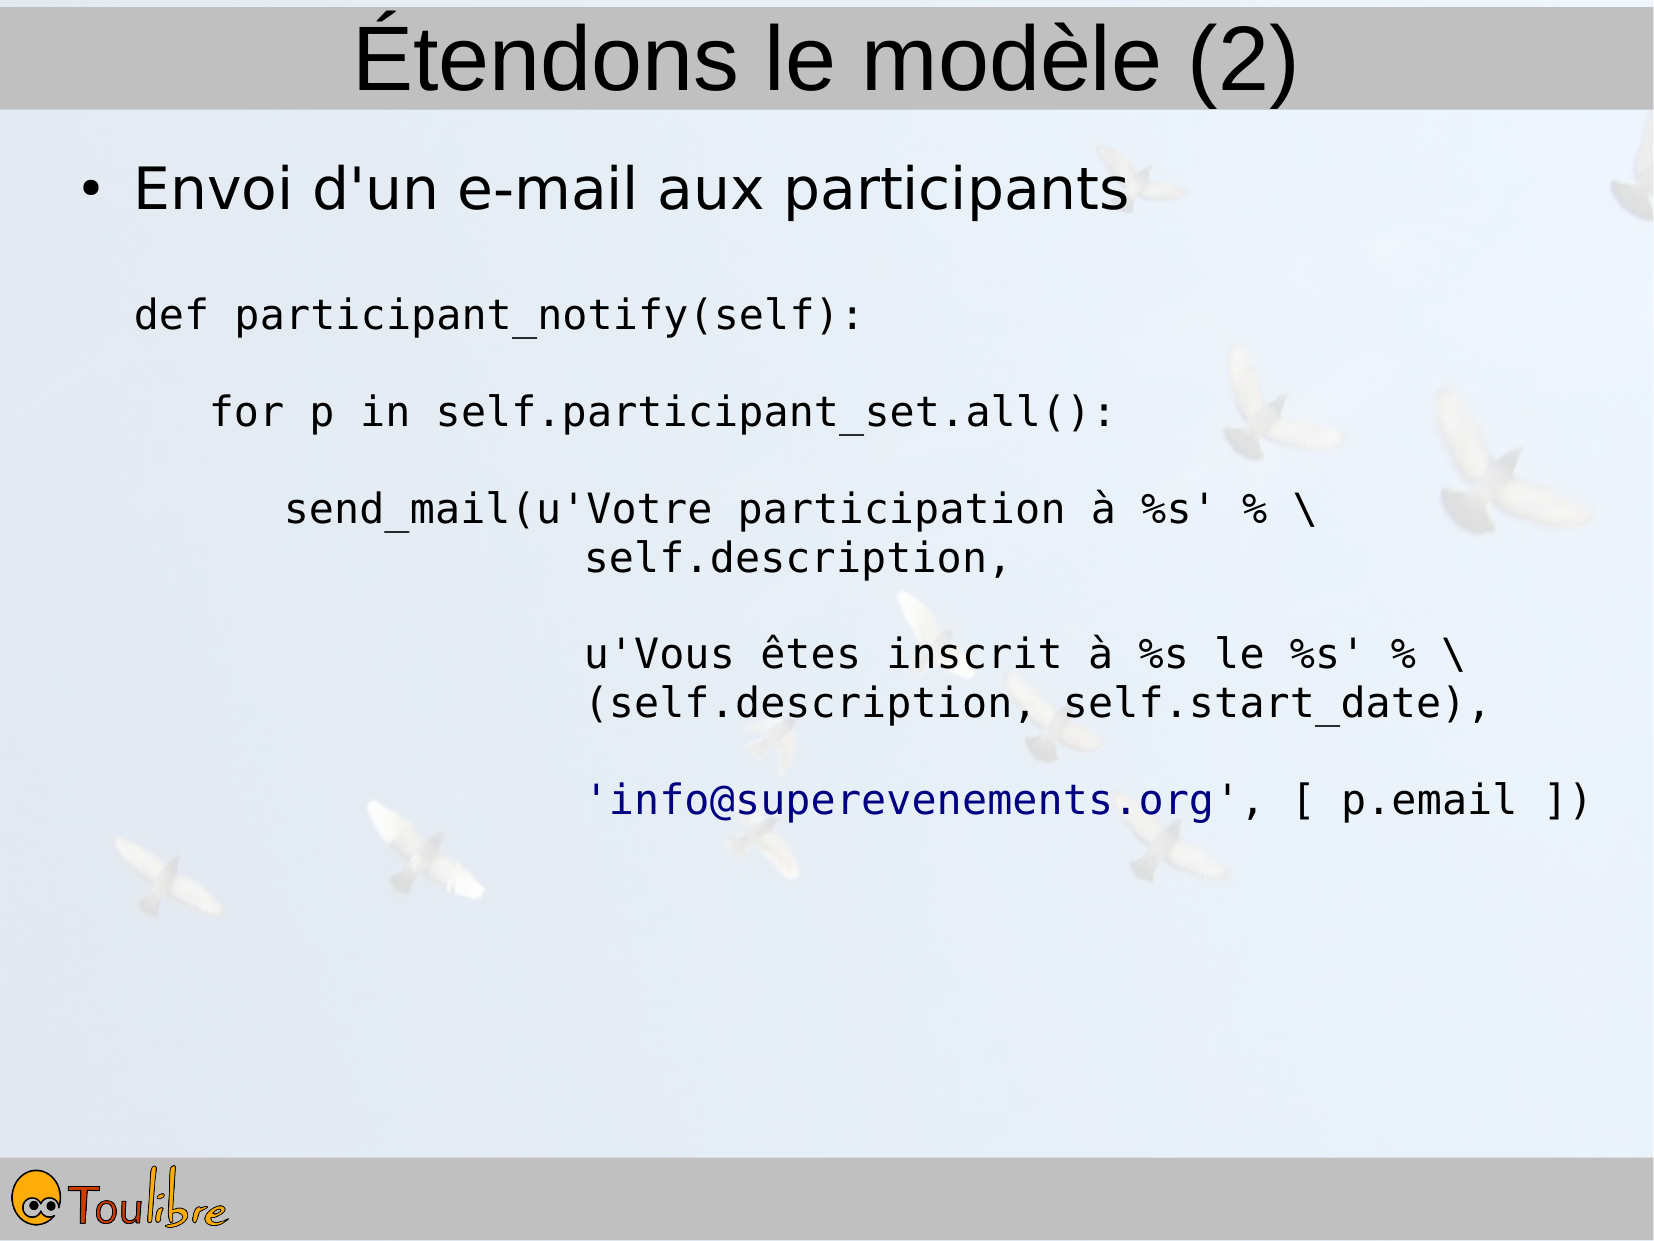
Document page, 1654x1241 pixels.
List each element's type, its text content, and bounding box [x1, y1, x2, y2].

list Envoi d'un e-mail aux participants def participant_notify(self): for p in self.participant_set.all(): send_mail(u'Votre participation à %s' % \ self.description, u'Vous êtes inscrit à %s le %s' % \ (self.description, self.start_date), 'info@superevenements.org', [ p.email ]) [62, 155, 1621, 974]
title Étendons le modèle (2) [0, 7, 1654, 110]
picture [11, 1165, 229, 1228]
